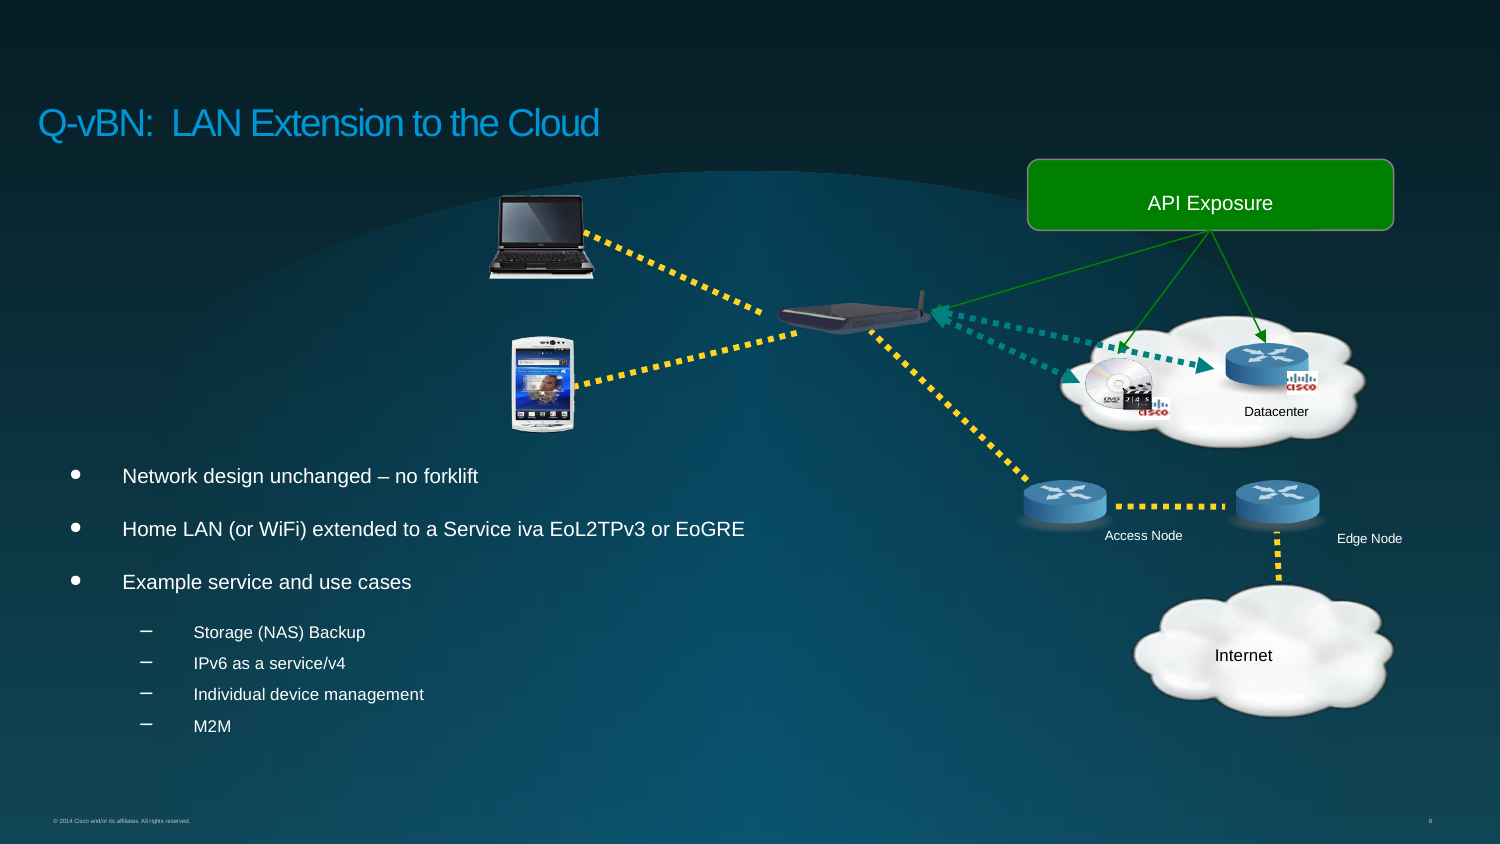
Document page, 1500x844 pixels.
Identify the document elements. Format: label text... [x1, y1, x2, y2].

title Q-vBN: LAN Extension to the Cloud [37, 53, 1447, 157]
text_box Datacenter [1163, 389, 1390, 423]
list Network design unchanged – no forklift Home LAN (or WiFi) extended to a Service iva EoL2TPv3 or EoGRE Example service and use cases Storage (NAS) Backup IPv6 as a service/v4 Individual device management M2M [51, 464, 1042, 793]
picture [778, 291, 931, 343]
text_box Access Node [1091, 511, 1253, 550]
picture [480, 331, 603, 438]
picture [482, 191, 601, 280]
picture [1056, 312, 1372, 451]
text_box Edge Node [1324, 514, 1466, 585]
picture [1130, 581, 1399, 720]
text_box API Exposure [1027, 159, 1394, 231]
text_box Internet [1200, 625, 1358, 675]
picture [1012, 480, 1116, 533]
picture [1224, 480, 1329, 533]
